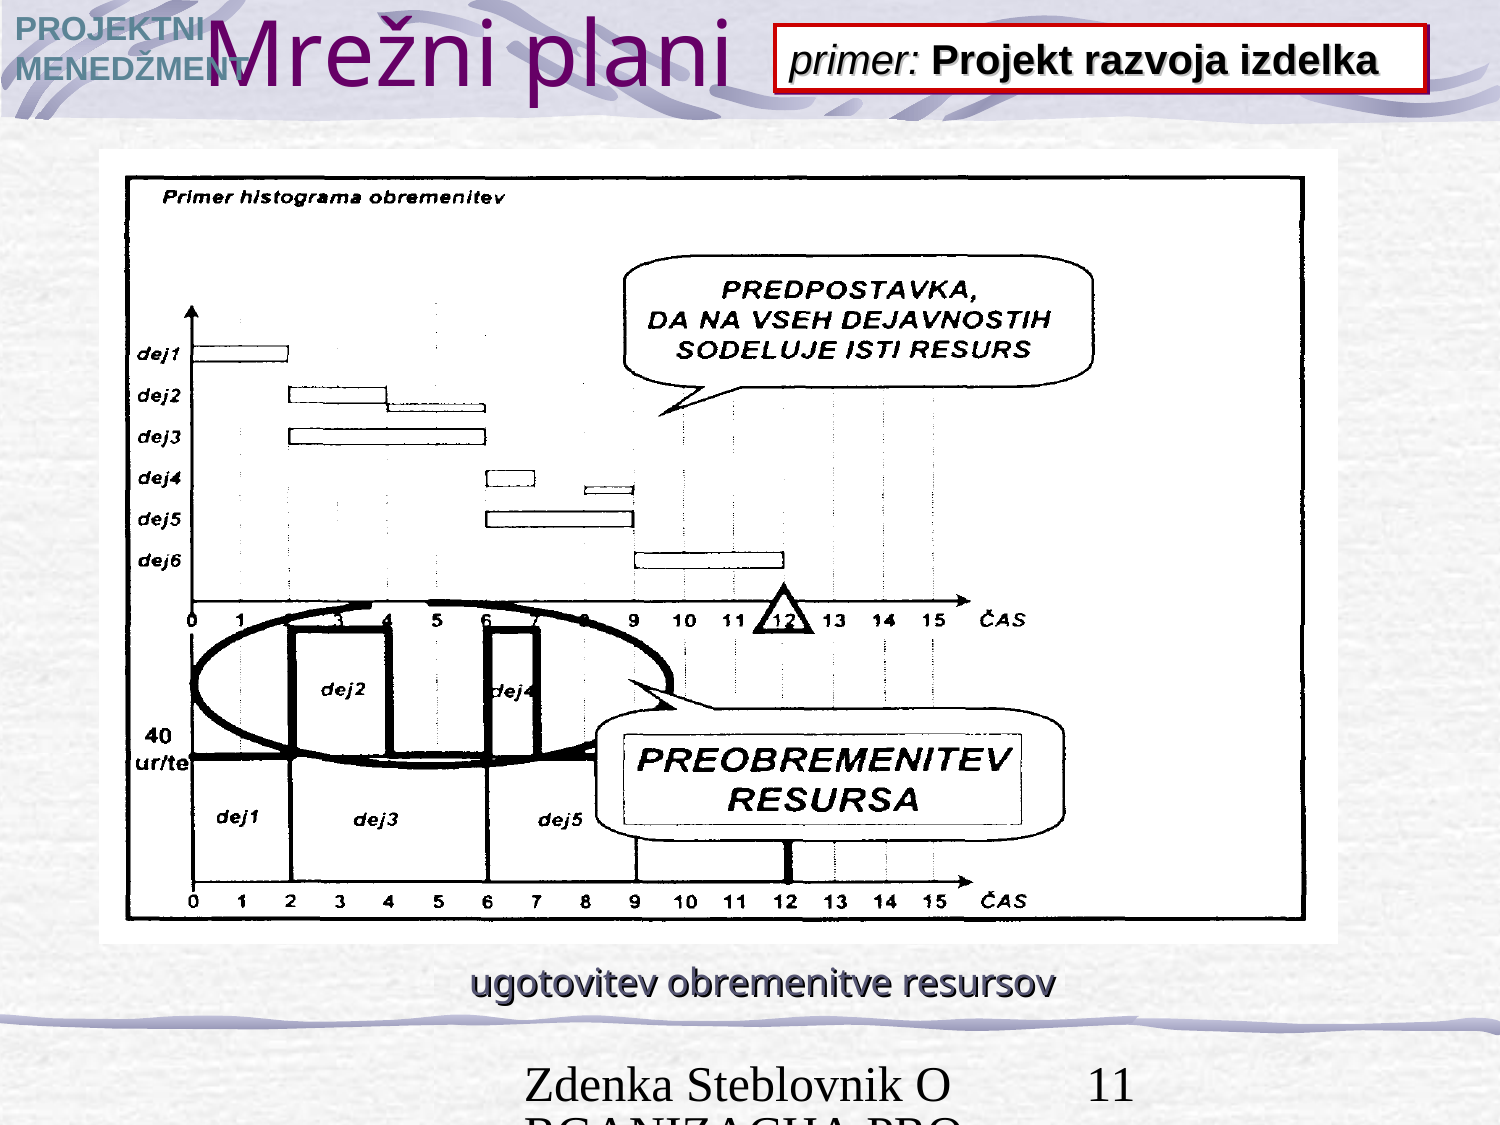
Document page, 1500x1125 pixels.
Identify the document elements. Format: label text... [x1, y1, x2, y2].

picture [0, 113, 1500, 1023]
picture [565, 1120, 585, 1125]
picture [533, 1120, 545, 1125]
text_box primer: Projekt razvoja izdelka [774, 24, 1426, 91]
picture [903, 1120, 915, 1125]
text_box PROJEKTNI MENEDŽMENT [0, 0, 275, 100]
picture [936, 1120, 954, 1125]
title Mrežni plani [0, 0, 751, 113]
picture [876, 1120, 886, 1125]
picture [0, 1023, 1500, 1125]
picture [757, 1120, 776, 1125]
text_box ugotovitev obremenitve resursov [454, 949, 1070, 1011]
picture [687, 1120, 702, 1125]
